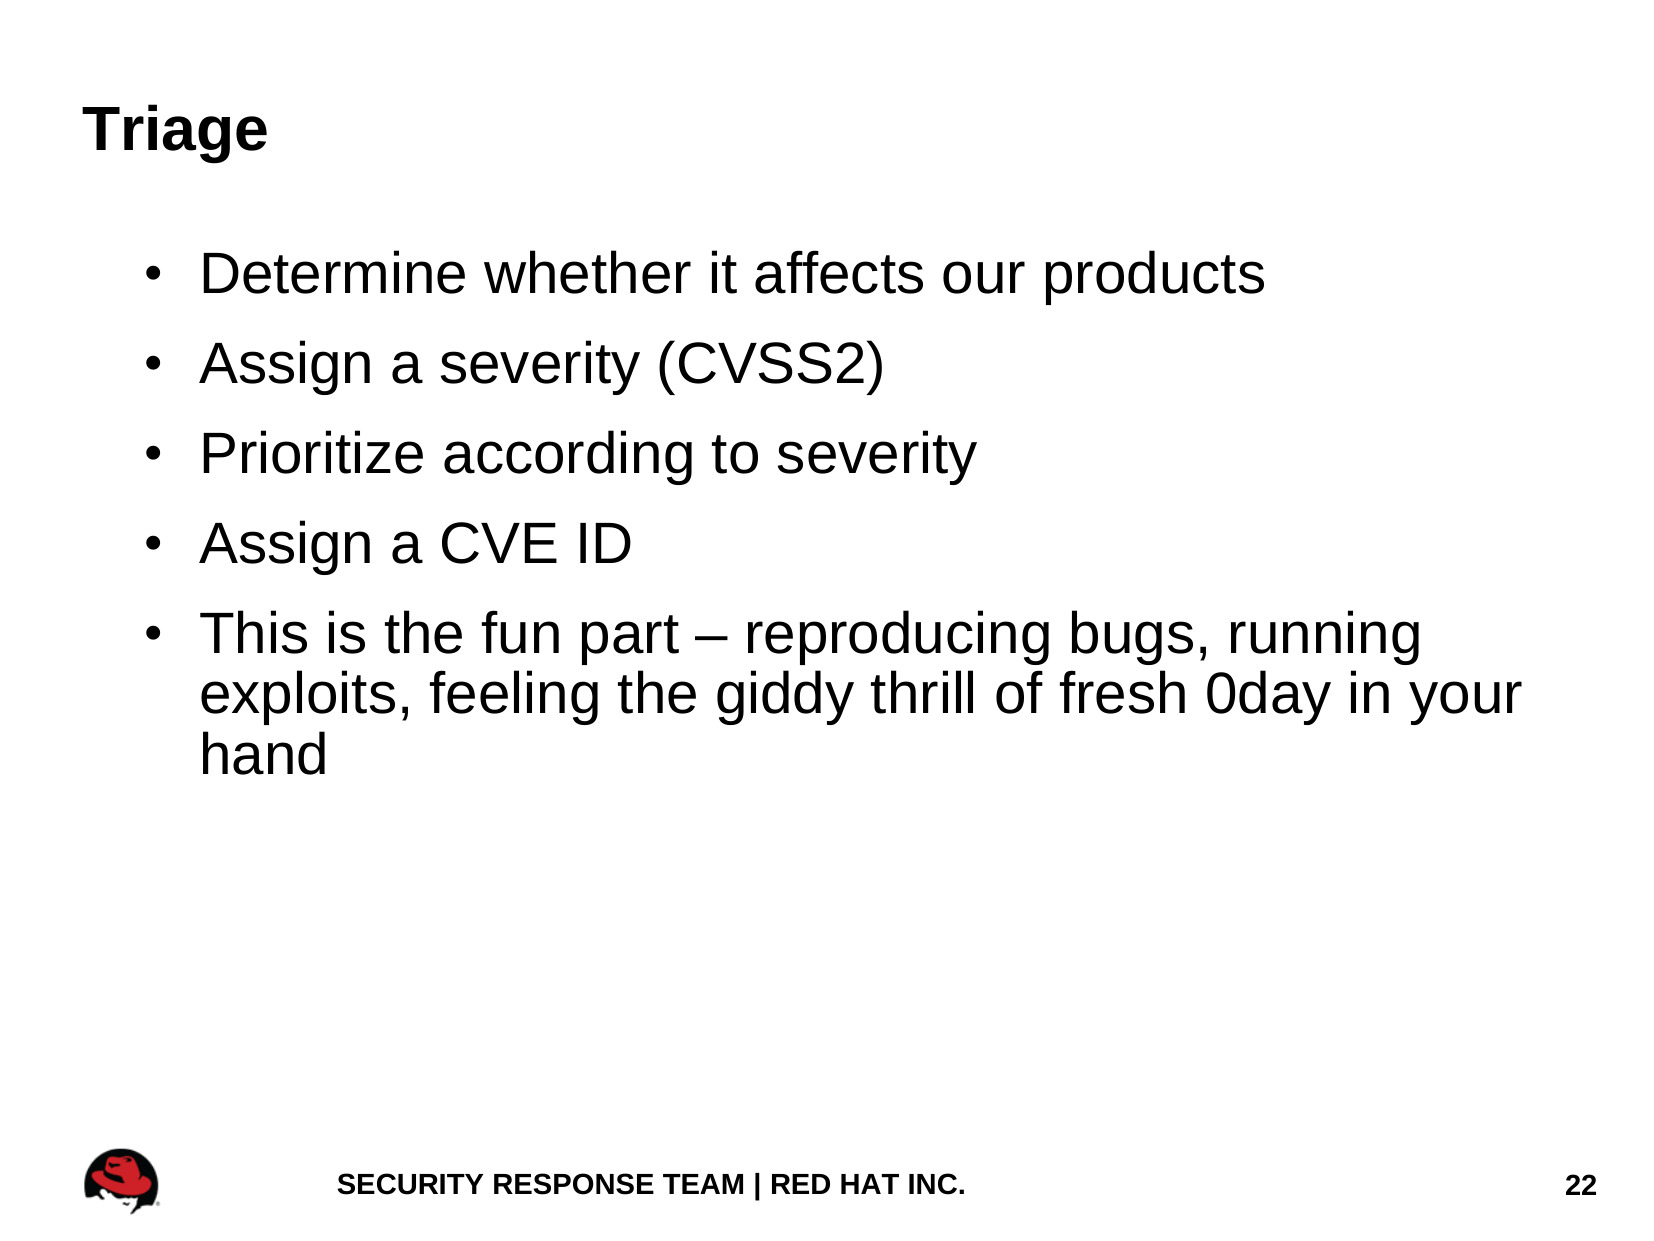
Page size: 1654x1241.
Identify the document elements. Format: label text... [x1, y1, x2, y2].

list Determine whether it affects our products Assign a severity (CVSS2) Prioritize according to severity Assign a CVE ID This is the fun part – reproducing bugs, running exploits, feeling the giddy thrill of fresh 0day in your hand [86, 244, 1575, 1039]
title Triage [82, 37, 1571, 225]
picture [83, 1146, 166, 1224]
